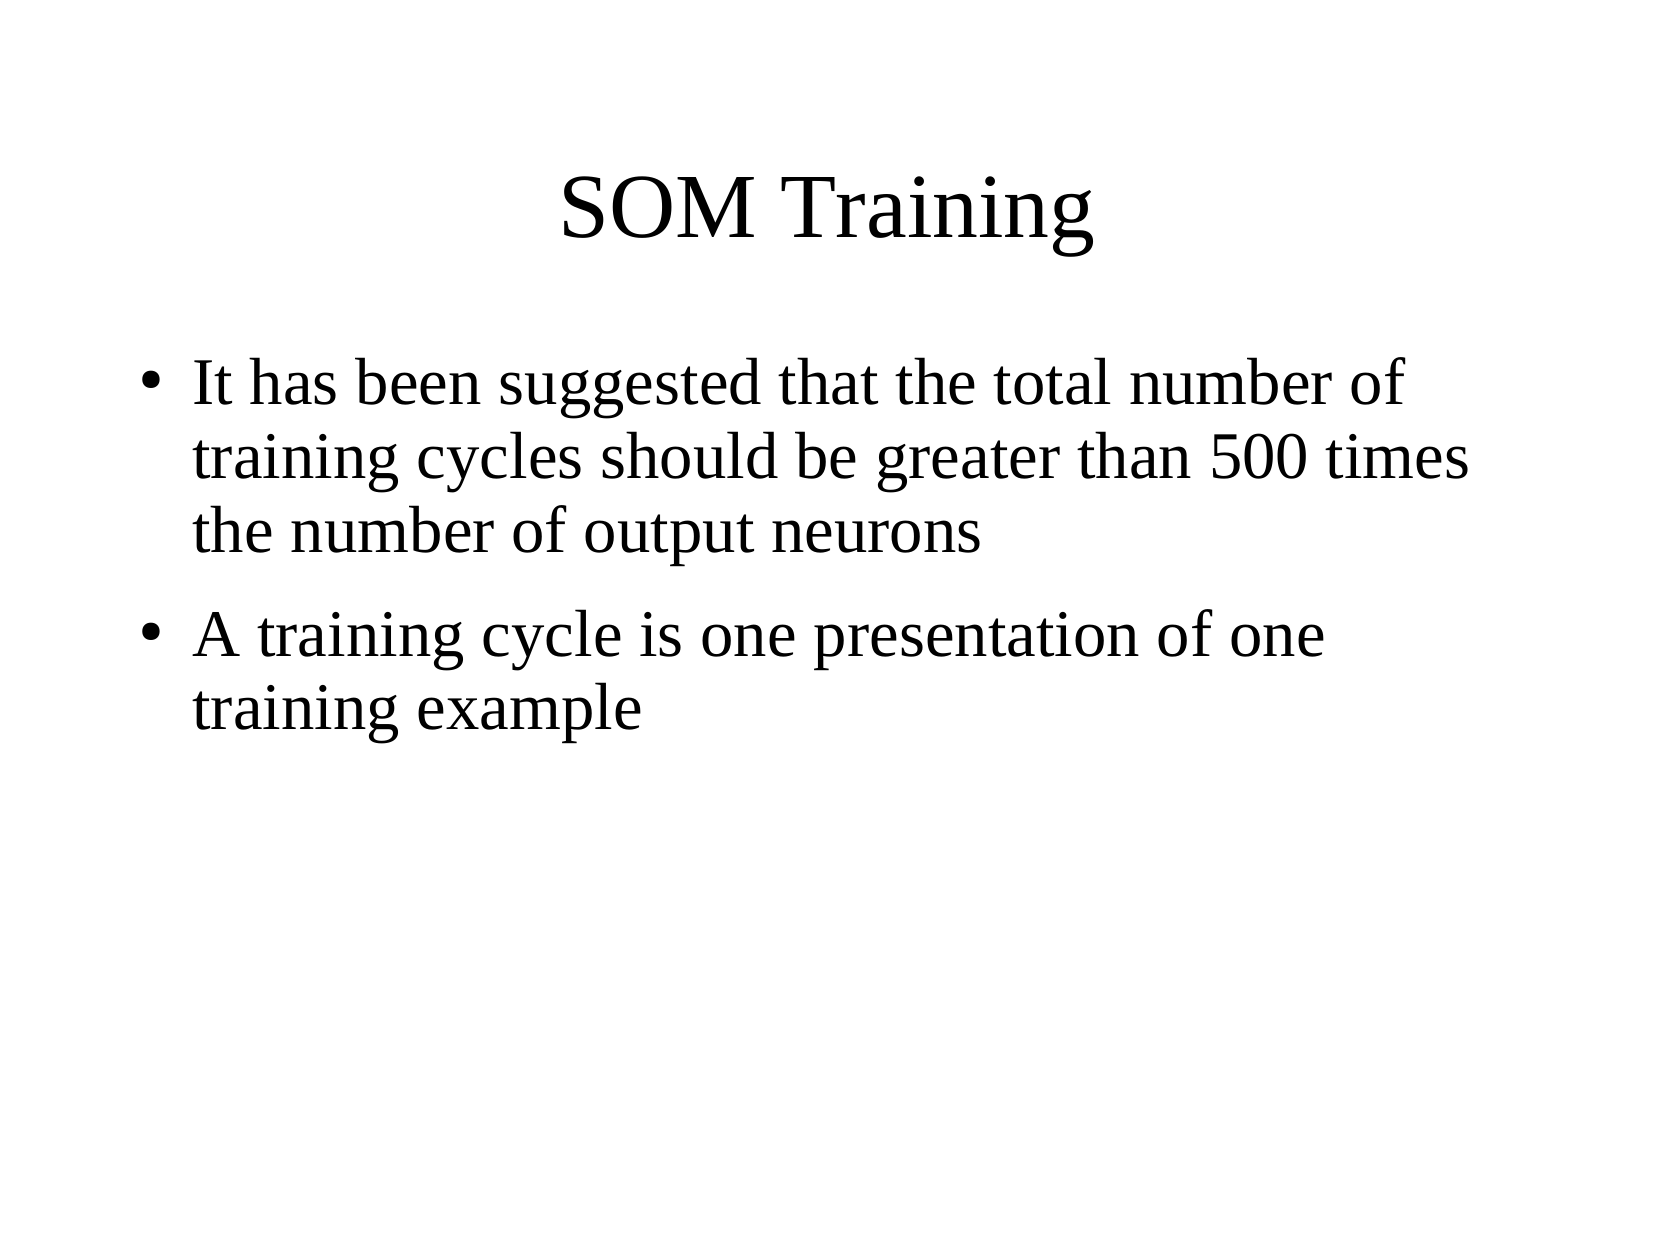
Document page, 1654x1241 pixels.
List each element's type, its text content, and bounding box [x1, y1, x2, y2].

title SOM Training [121, 102, 1534, 311]
list It has been suggested that the total number of training cycles should be greater than 500 times the number of output neurons A training cycle is one presentation of one training example [121, 344, 1534, 1127]
